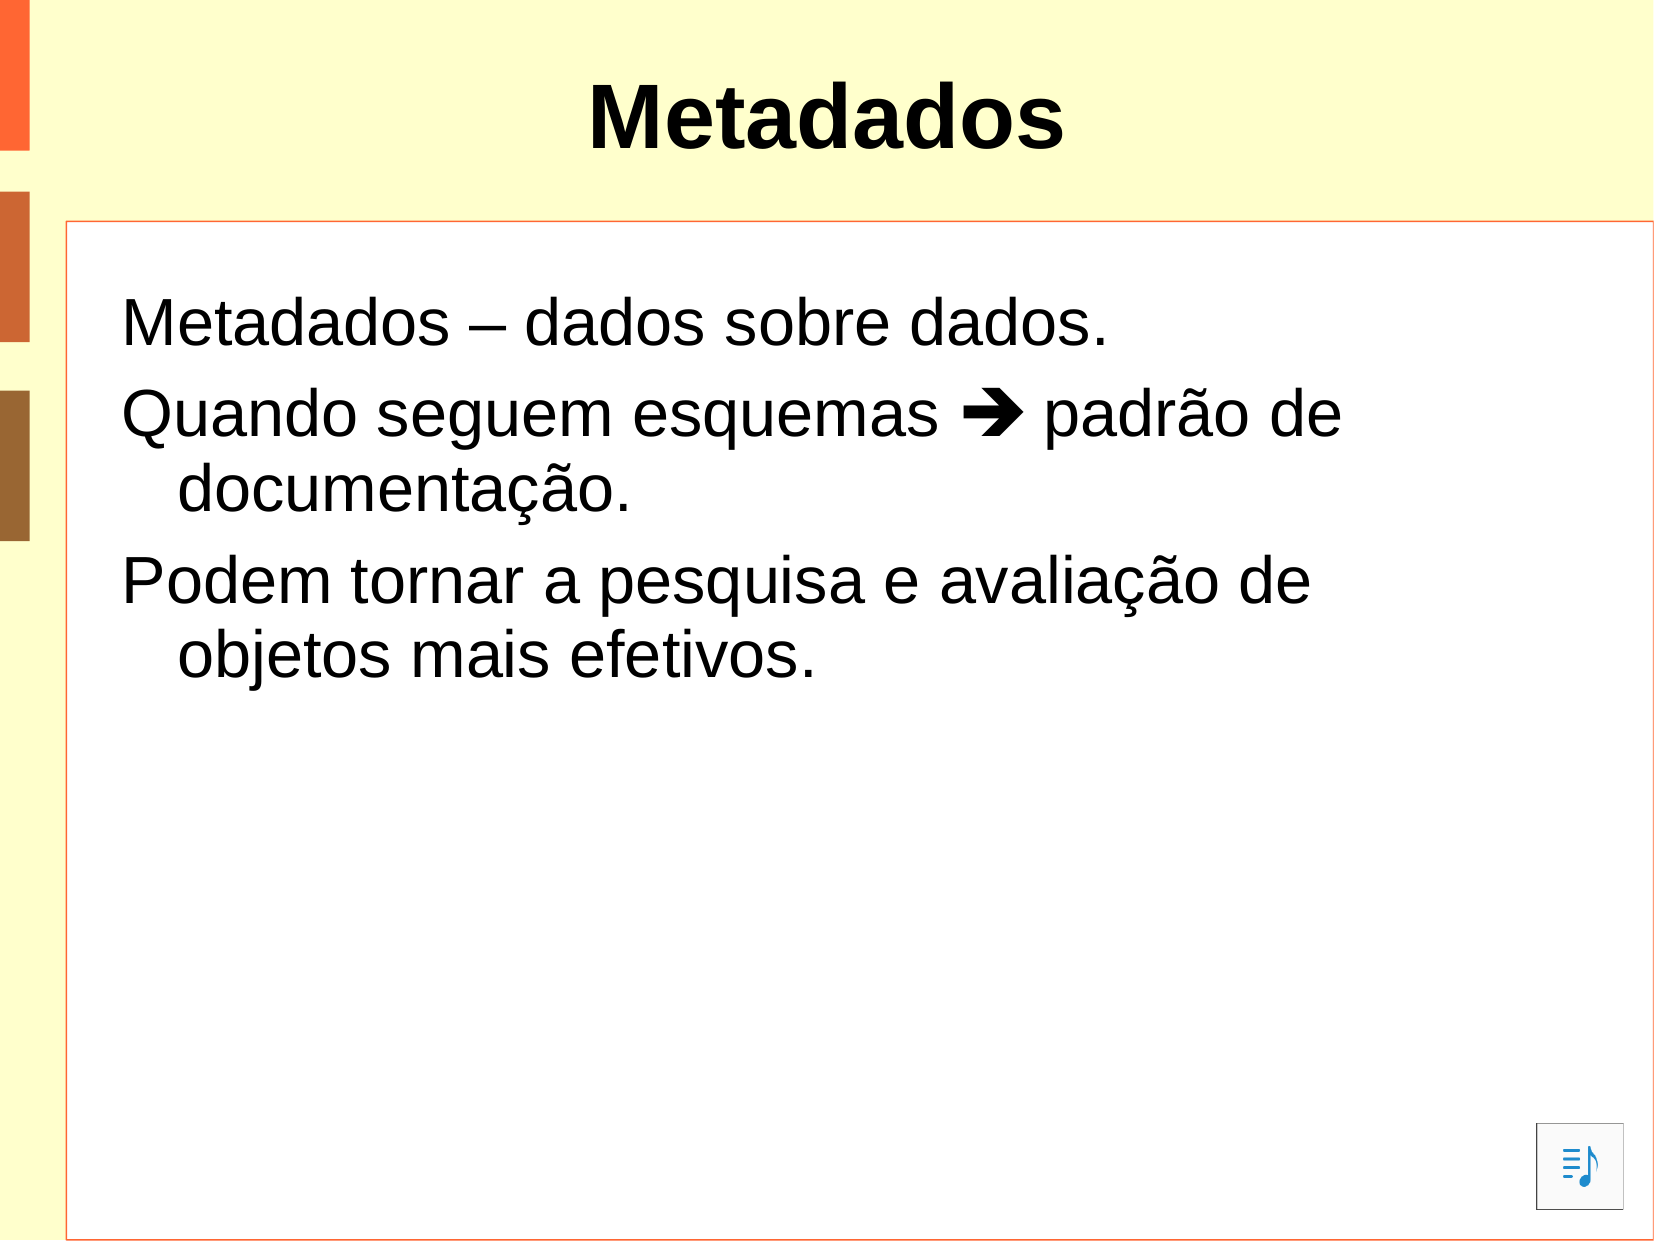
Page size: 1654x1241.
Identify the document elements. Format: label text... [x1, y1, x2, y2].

text_box [1535, 1122, 1625, 1211]
title Metadados [121, 14, 1534, 221]
list Metadados – dados sobre dados. Quando seguem esquemas  padrão de documentação. Podem tornar a pesquisa e avaliação de objetos mais efetivos. [121, 284, 1534, 1166]
